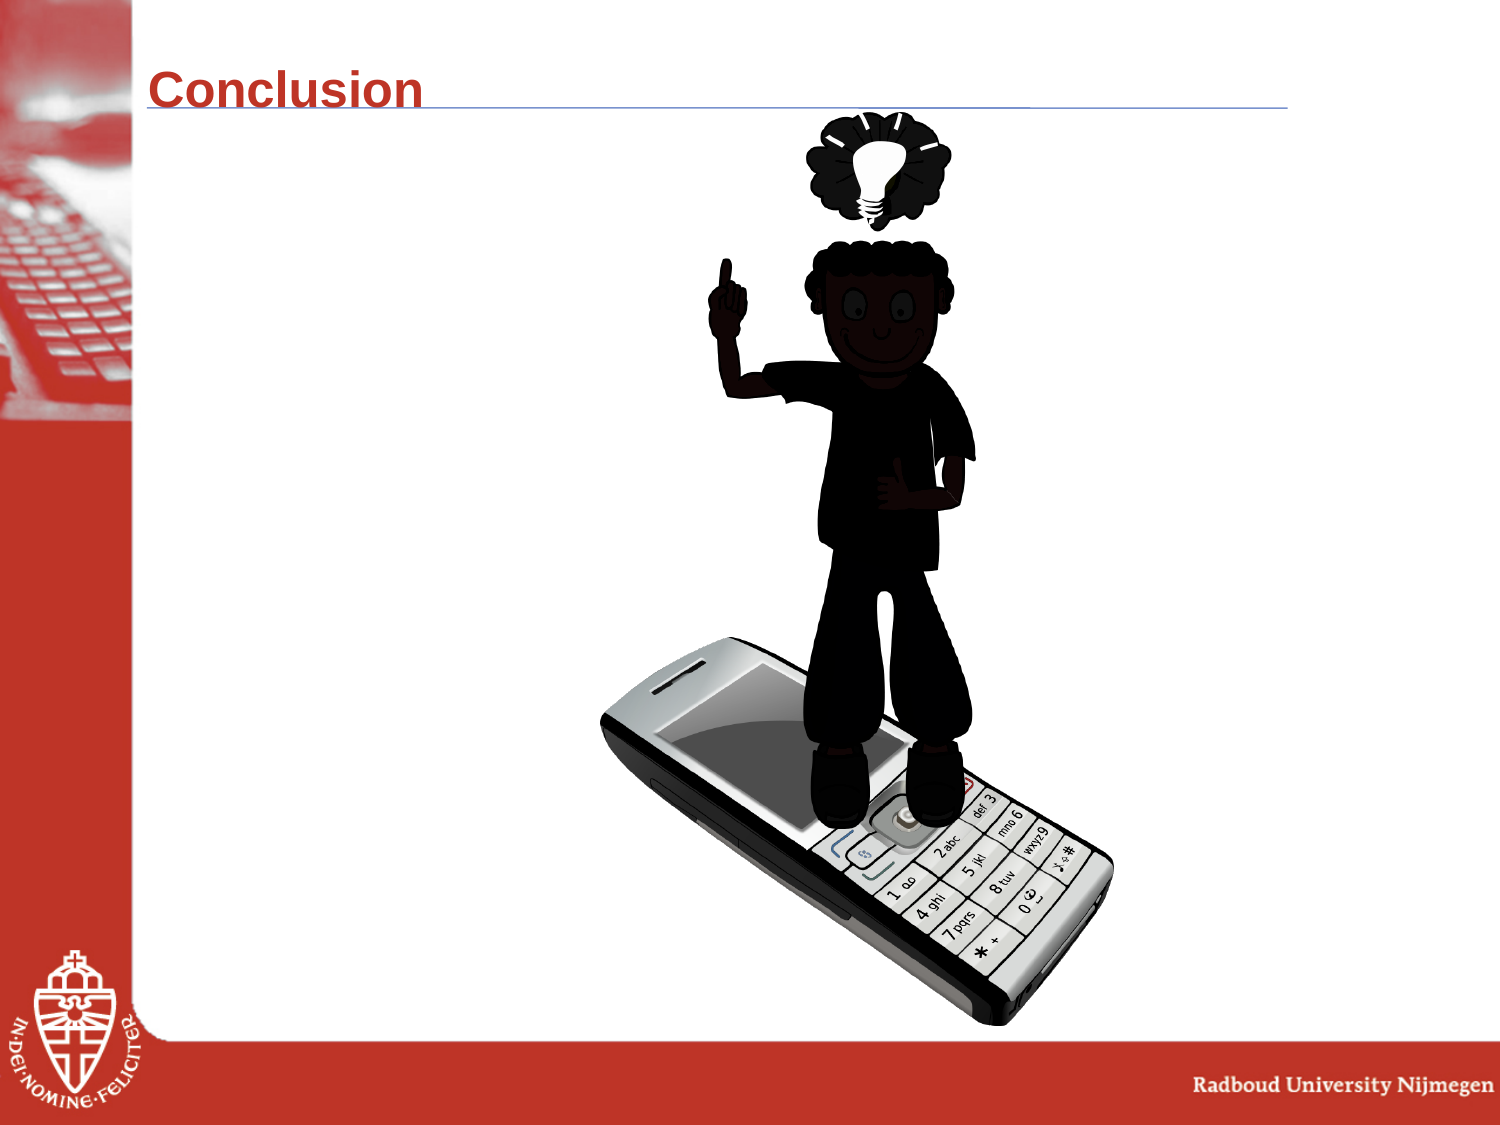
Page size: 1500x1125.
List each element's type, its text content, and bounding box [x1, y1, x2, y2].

title Conclusion [147, 0, 1491, 122]
picture [0, 0, 1500, 1125]
